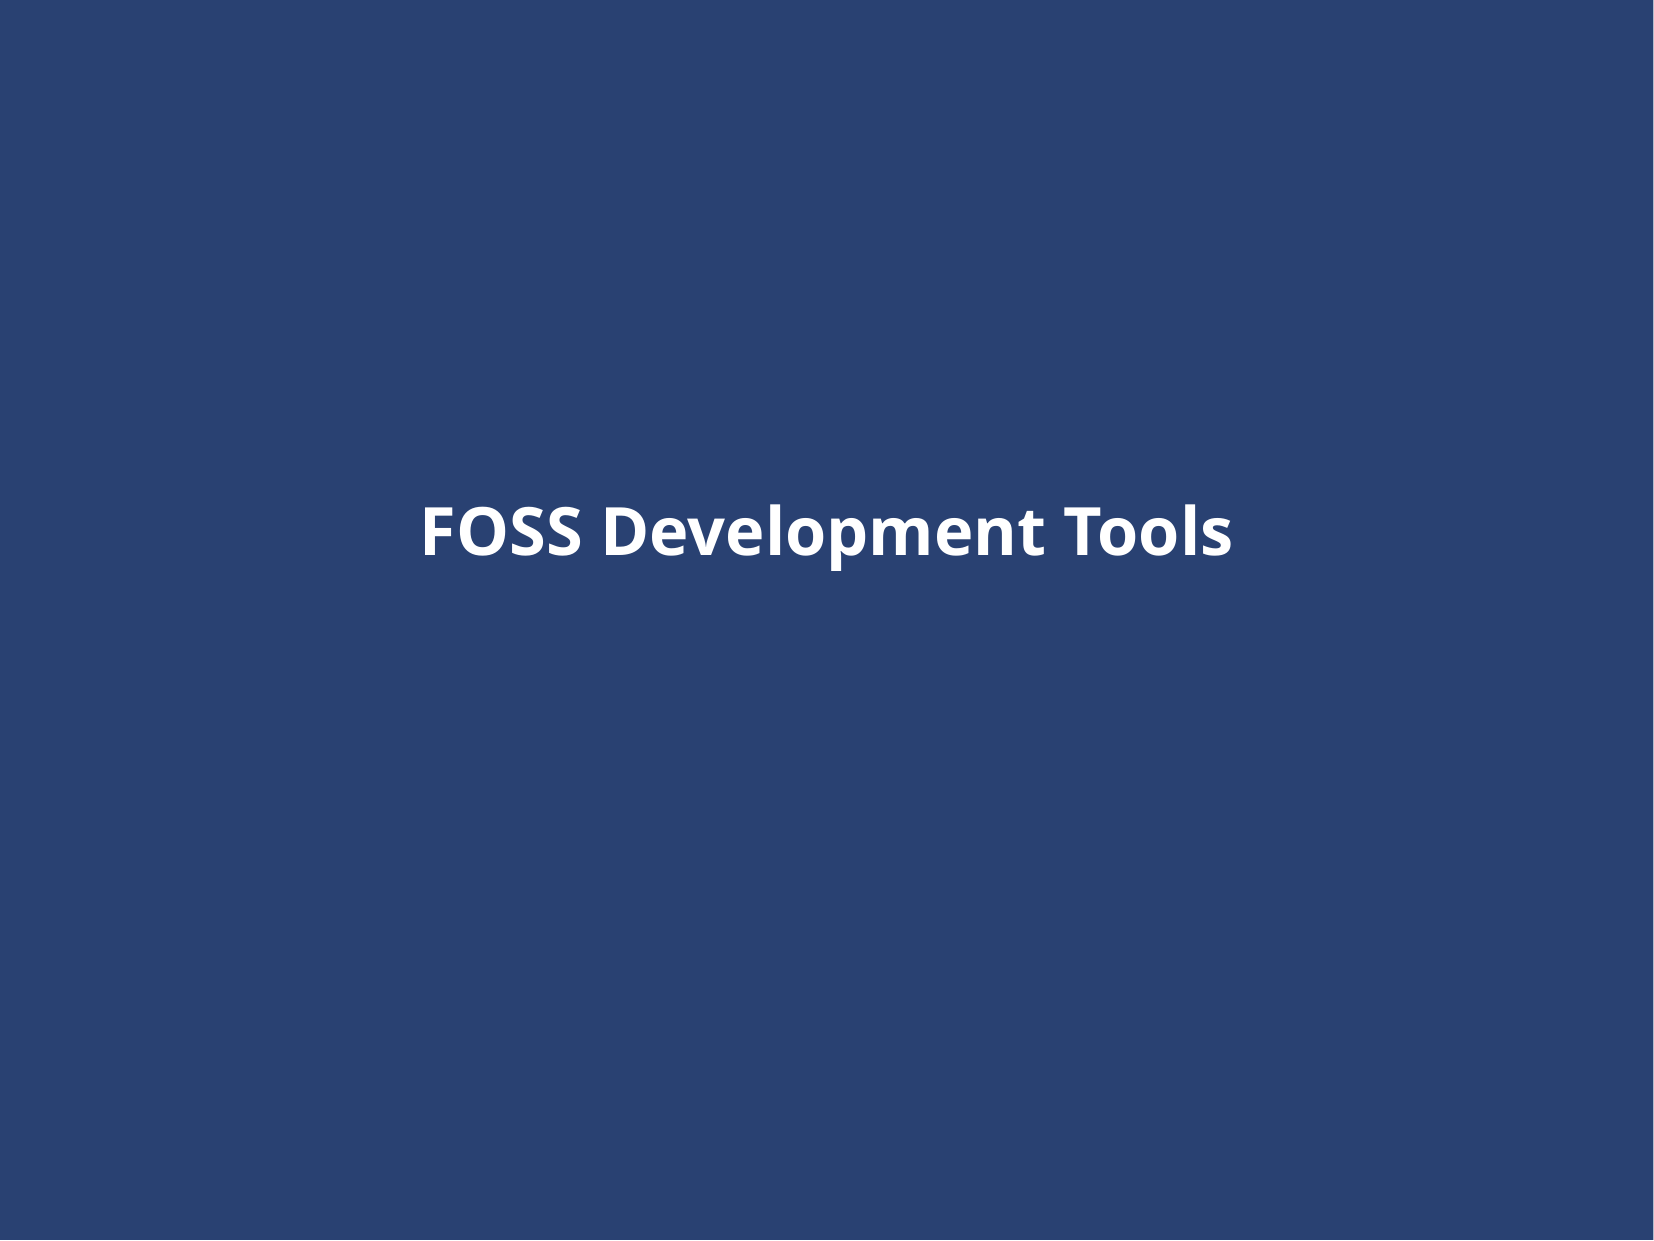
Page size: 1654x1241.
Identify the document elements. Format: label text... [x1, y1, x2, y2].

subtitle FOSS Development Tools [82, 49, 1571, 1109]
